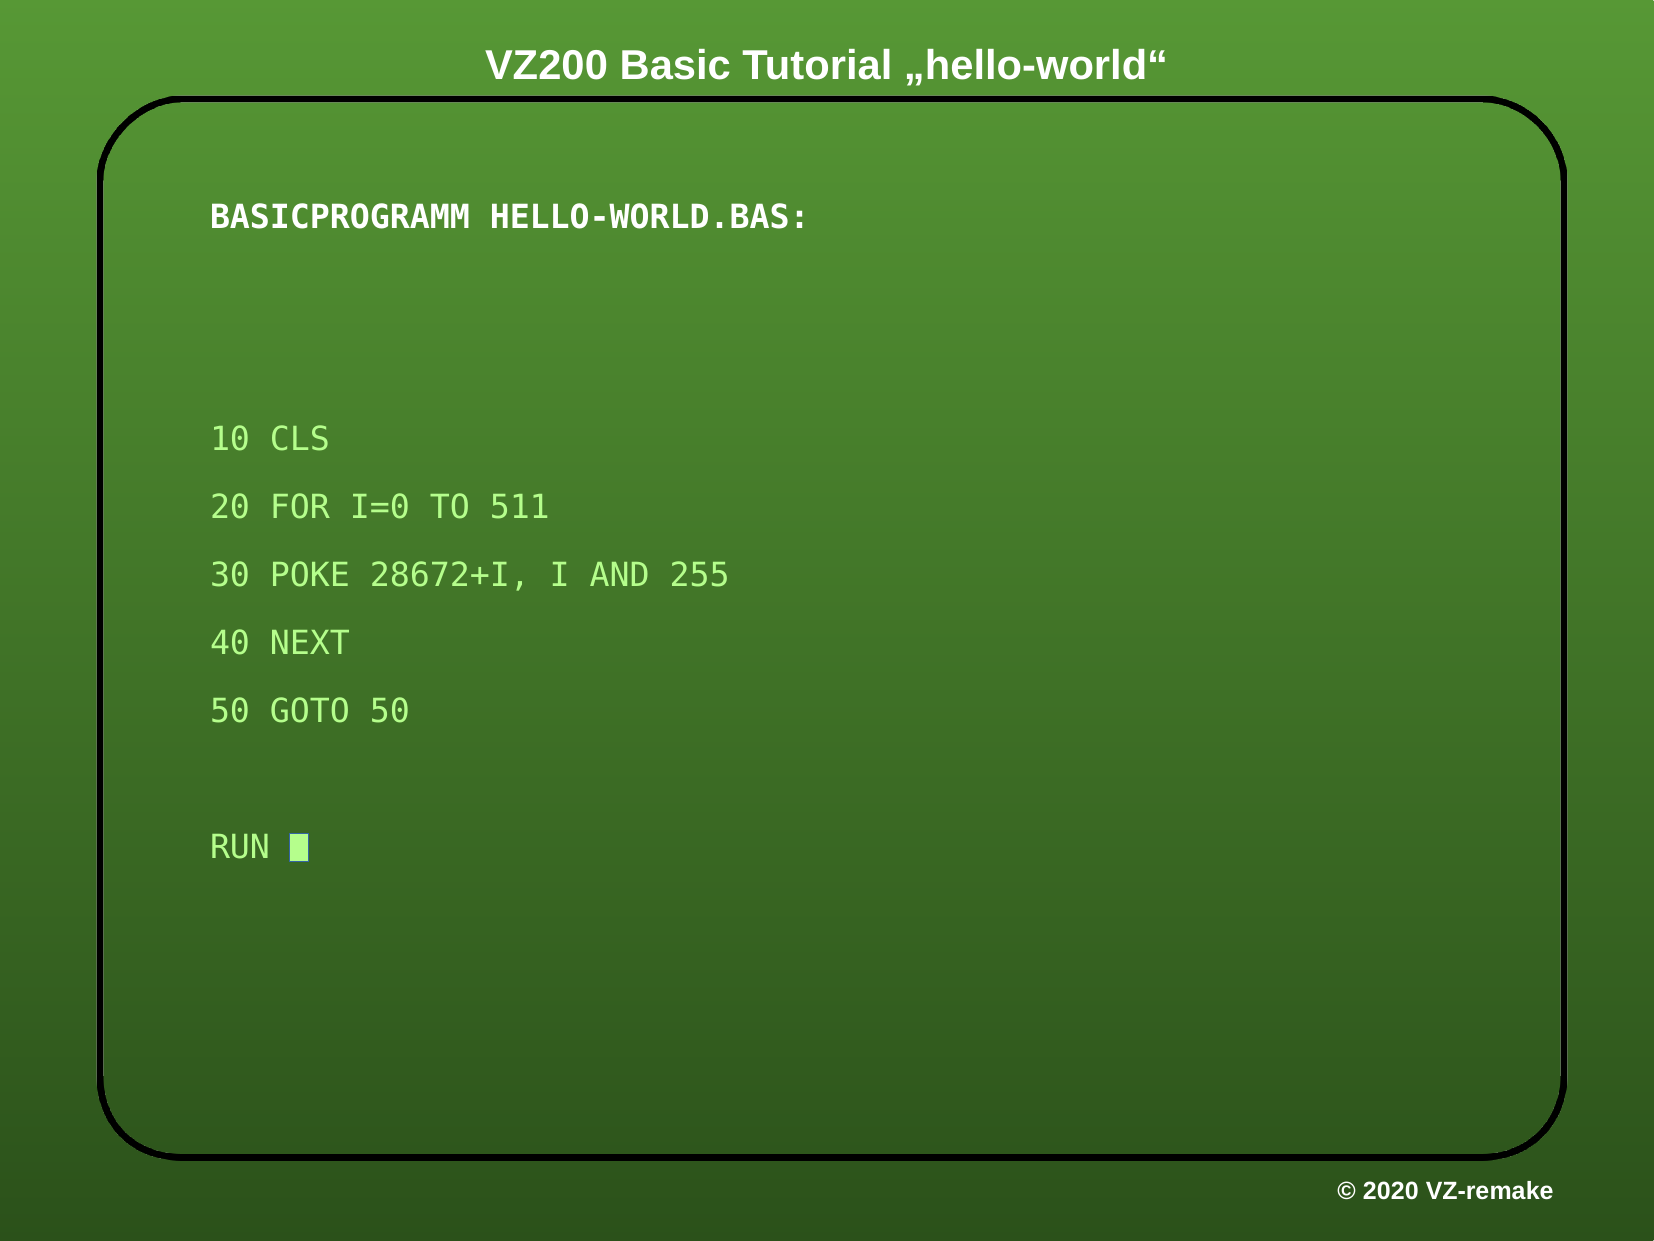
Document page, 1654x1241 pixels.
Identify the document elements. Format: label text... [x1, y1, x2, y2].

picture [1408, 1184, 1413, 1196]
picture [1502, 1188, 1506, 1199]
title VZ200 Basic Tutorial „hello-world“ [82, 35, 1571, 95]
picture [59, 58, 1607, 1199]
text_box [289, 833, 309, 862]
list BASICPROGRAMM HELLO-WORLD.BAS: 10 CLS 20 FOR I=0 TO 511 30 POKE 28672+I, I AND 255 40 NEXT 50 GOTO 50 RUN [129, 129, 1536, 1111]
picture [1380, 1184, 1385, 1196]
picture [1339, 1183, 1354, 1198]
